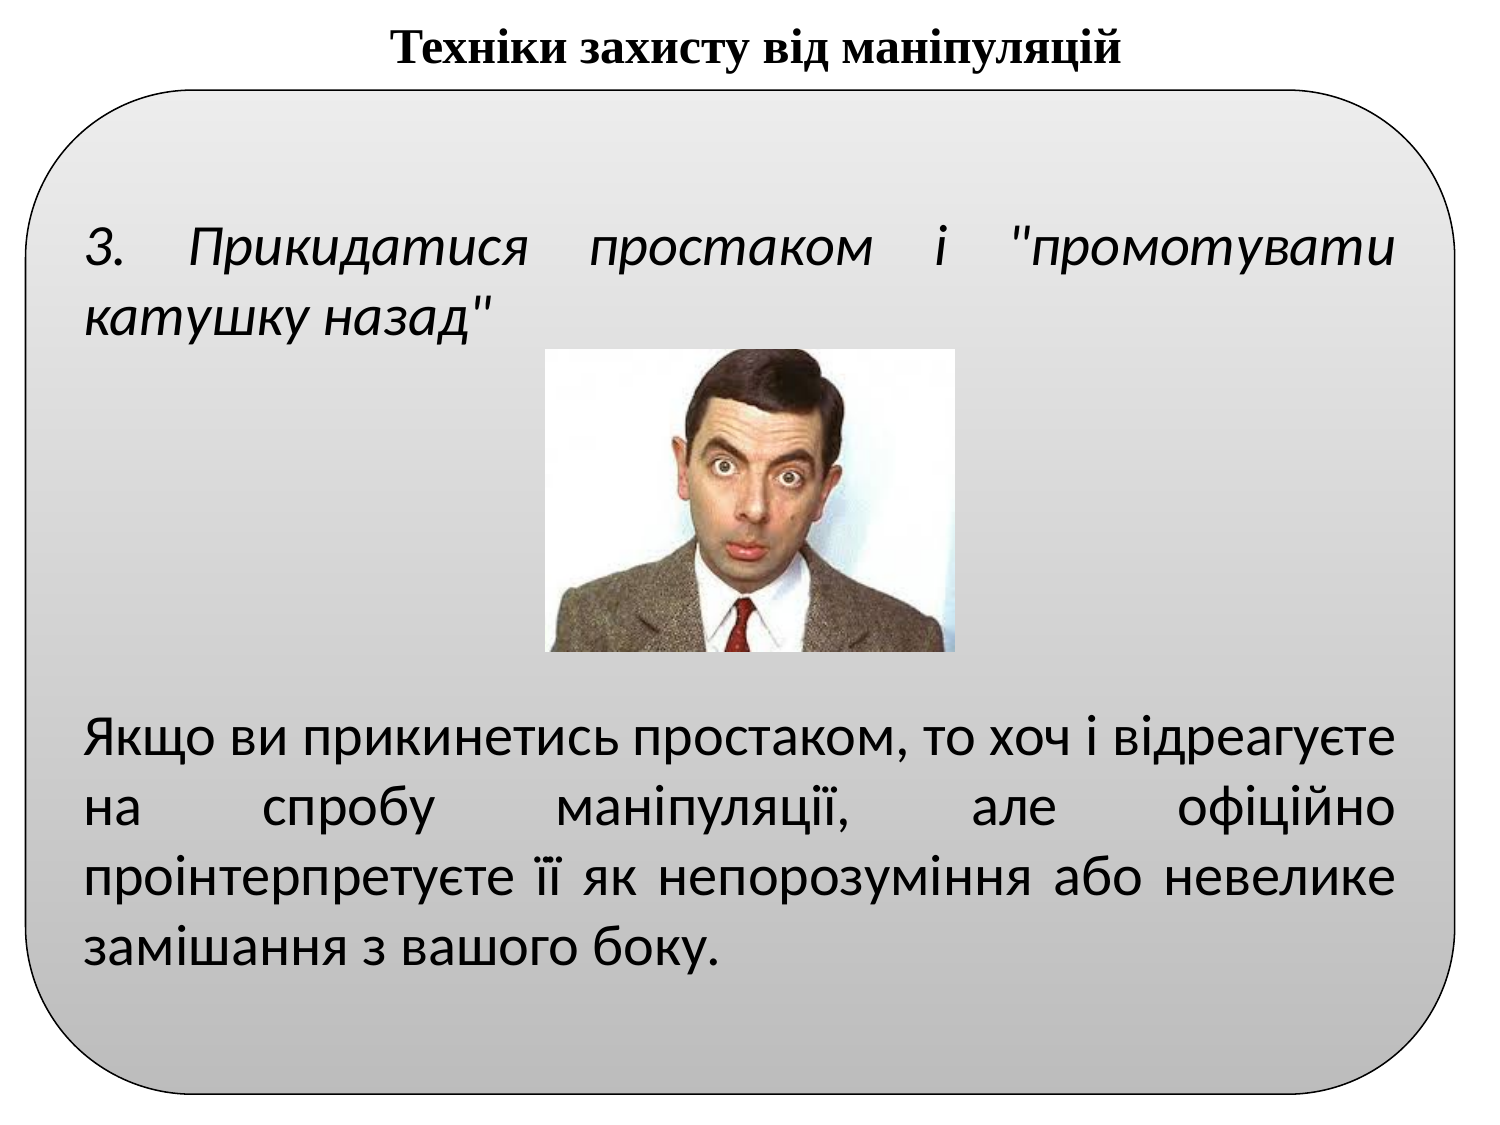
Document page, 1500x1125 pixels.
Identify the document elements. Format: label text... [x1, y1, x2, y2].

picture [545, 349, 955, 652]
text_box 3. Прикидатися простаком і "промотувати катушку назад" Якщо ви прикинетись простаком, то хоч і відреагуєте на спробу маніпуляції, але офіційно проінтерпретуєте її як непорозуміння або невелике замішання з вашого боку. [25, 187, 1455, 1095]
title Техніки захисту від маніпуляцій [41, 6, 1471, 209]
